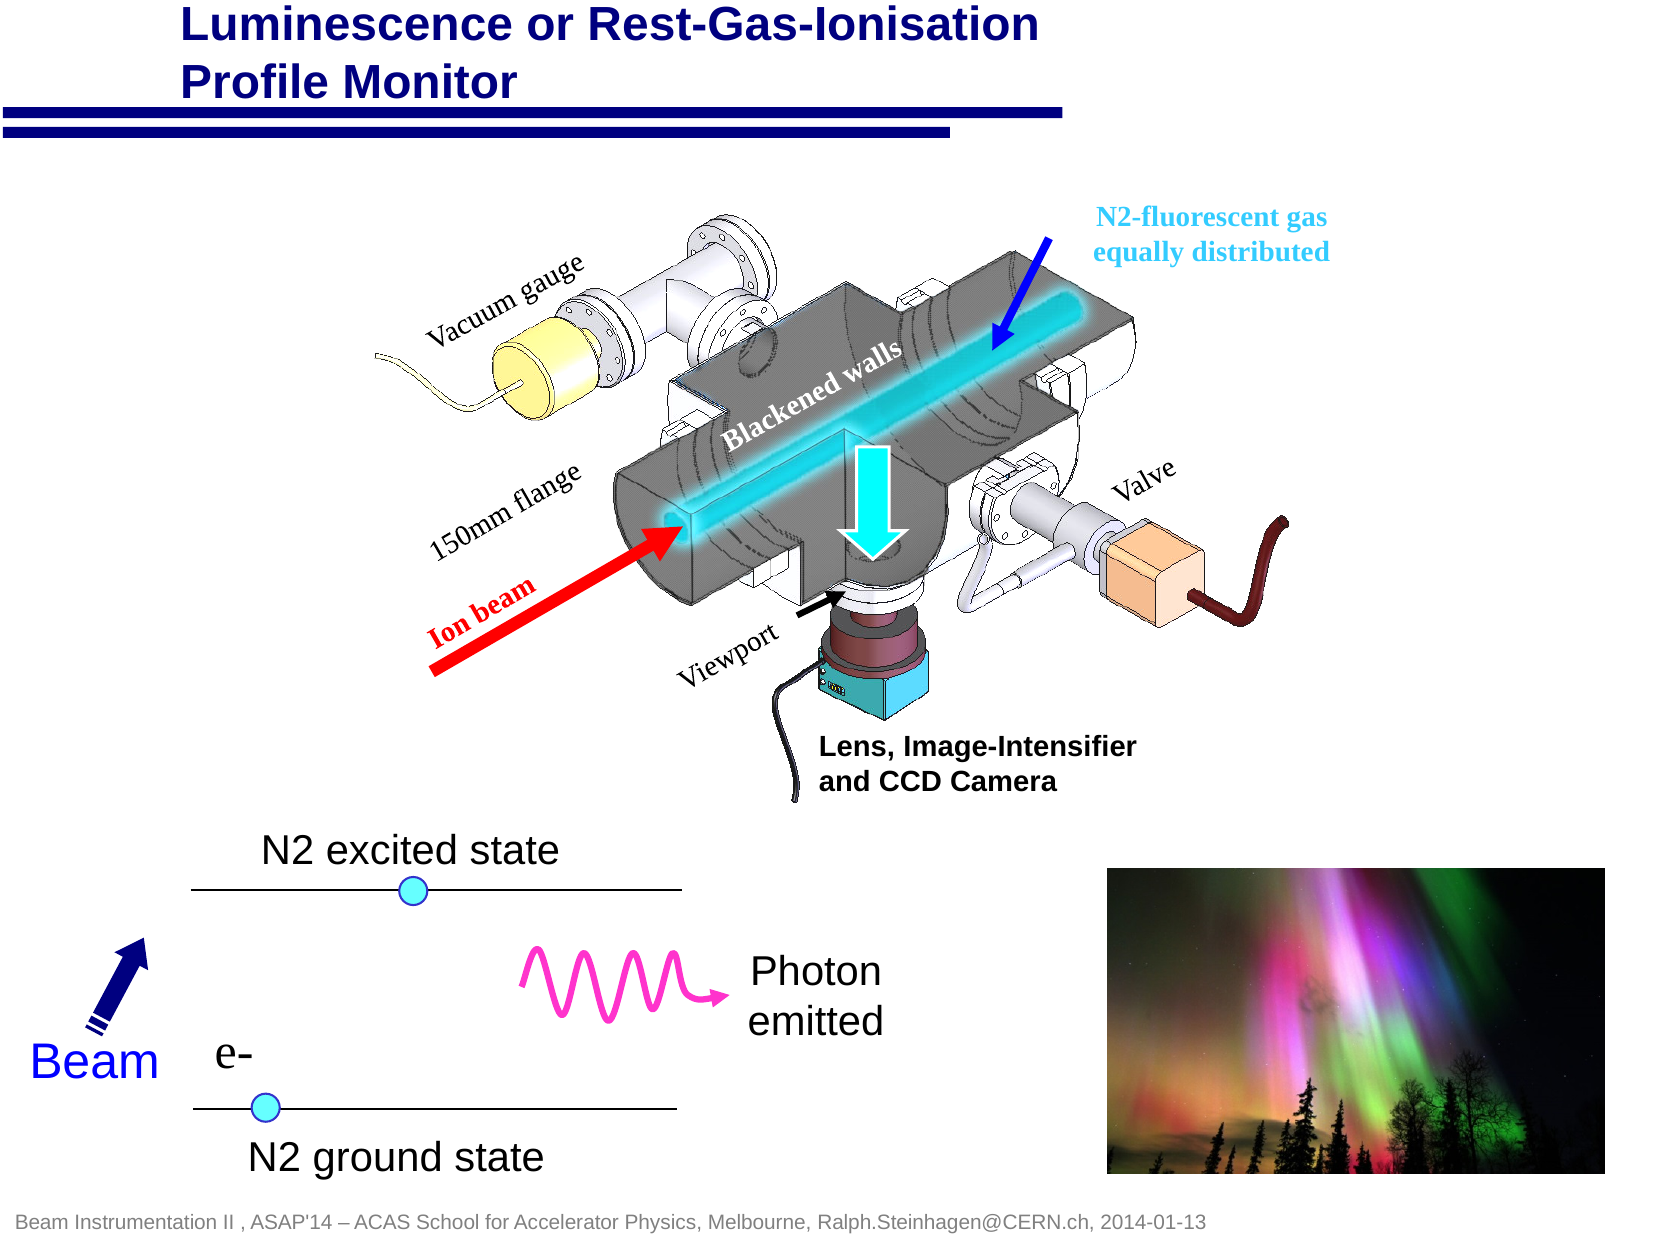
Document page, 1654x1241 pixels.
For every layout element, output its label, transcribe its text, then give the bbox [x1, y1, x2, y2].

picture [1106, 867, 1606, 1175]
text_box Blackened walls [698, 313, 924, 472]
text_box Photon emitted [732, 936, 900, 1052]
text_box Vacuum gauge [403, 227, 606, 371]
text_box N2-fluorescent gas equally distributed [1078, 189, 1346, 275]
text_box Viewport [654, 597, 799, 711]
text_box Ion beam [404, 550, 557, 669]
text_box e- [199, 1010, 269, 1087]
text_box Lens, Image-Intensifier and CCD Camera [804, 719, 1317, 805]
text_box [251, 1093, 280, 1122]
text_box [93, 937, 149, 1020]
text_box [89, 1015, 100, 1020]
title Luminescence or Rest-Gas-Ionisation Profile Monitor [165, 0, 1373, 113]
text_box N2 ground state [232, 1122, 560, 1188]
text_box Valve [1089, 432, 1198, 525]
picture [370, 203, 1294, 808]
text_box 150mm flange [386, 426, 622, 593]
text_box [840, 446, 906, 560]
text_box Beam [14, 1020, 175, 1097]
text_box N2 excited state [245, 815, 576, 881]
text_box [399, 876, 428, 906]
